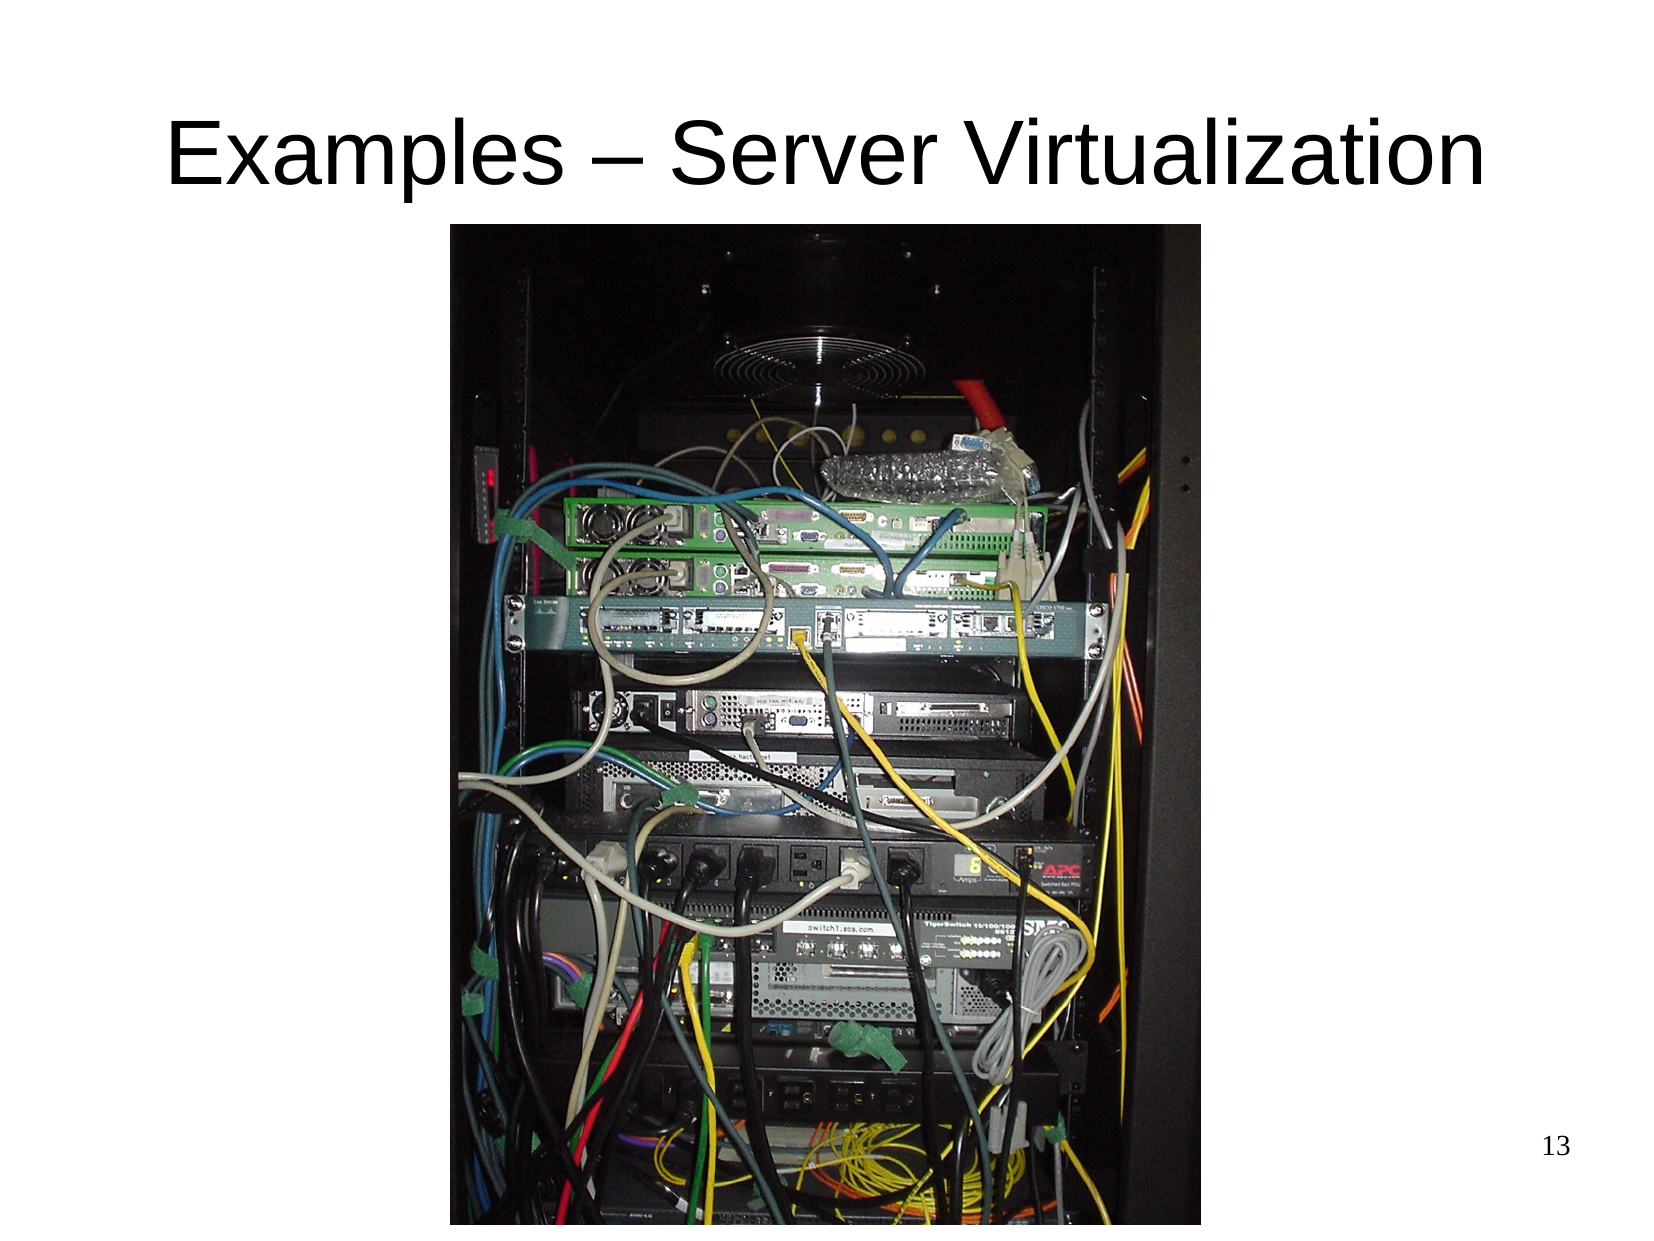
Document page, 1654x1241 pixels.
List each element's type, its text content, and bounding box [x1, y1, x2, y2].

title Examples – Server Virtualization [82, 49, 1571, 257]
picture [450, 224, 1201, 1225]
